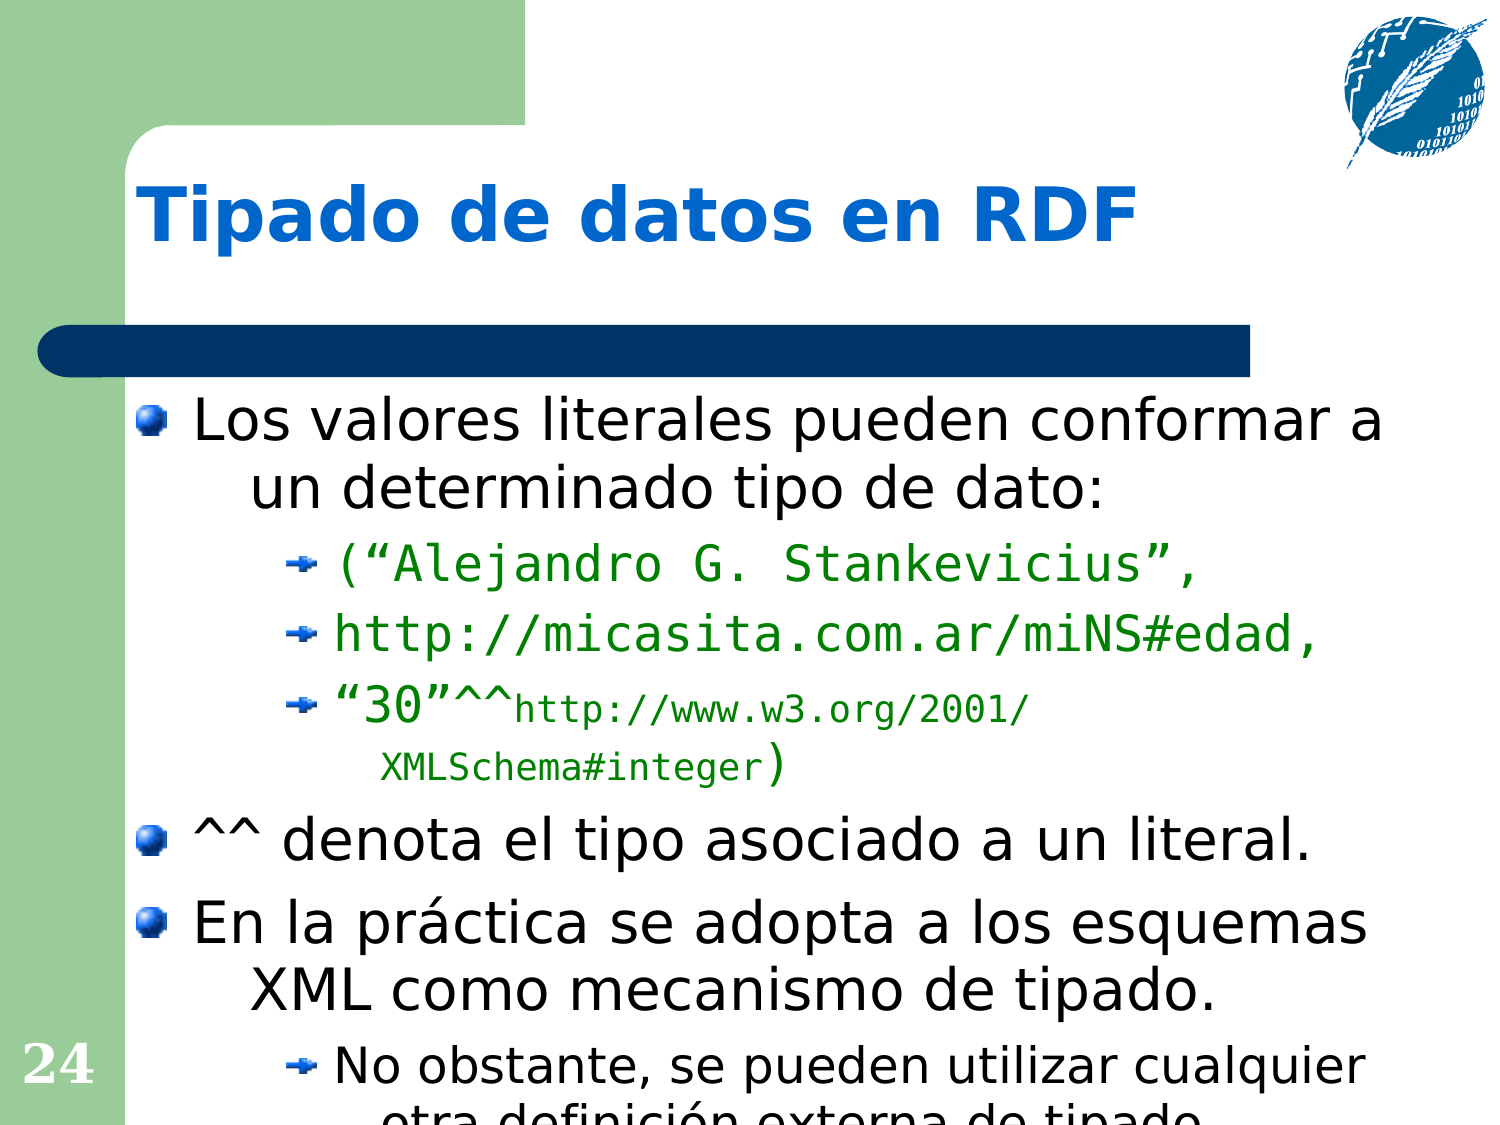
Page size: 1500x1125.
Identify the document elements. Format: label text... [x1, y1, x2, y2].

picture [1427, 138, 1431, 148]
picture [1416, 140, 1425, 149]
picture [1341, 15, 1487, 172]
title Tipado de datos en RDF [136, 135, 1413, 301]
picture [1436, 127, 1450, 136]
list Los valores literales pueden conformar a un determinado tipo de dato: (“Alejandro G. Stankevicius”, http://micasita.com.ar/miNS#edad, “30”^^http://www.w3.org/2001/XMLSchema#integer) ^^ denota el tipo asociado a un literal. En la práctica se adopta a los esquemas XML como mecanismo de tipado. No obstante, se pueden utilizar cualquier otra definición externa de tipado. [136, 386, 1399, 1097]
picture [1433, 139, 1440, 147]
